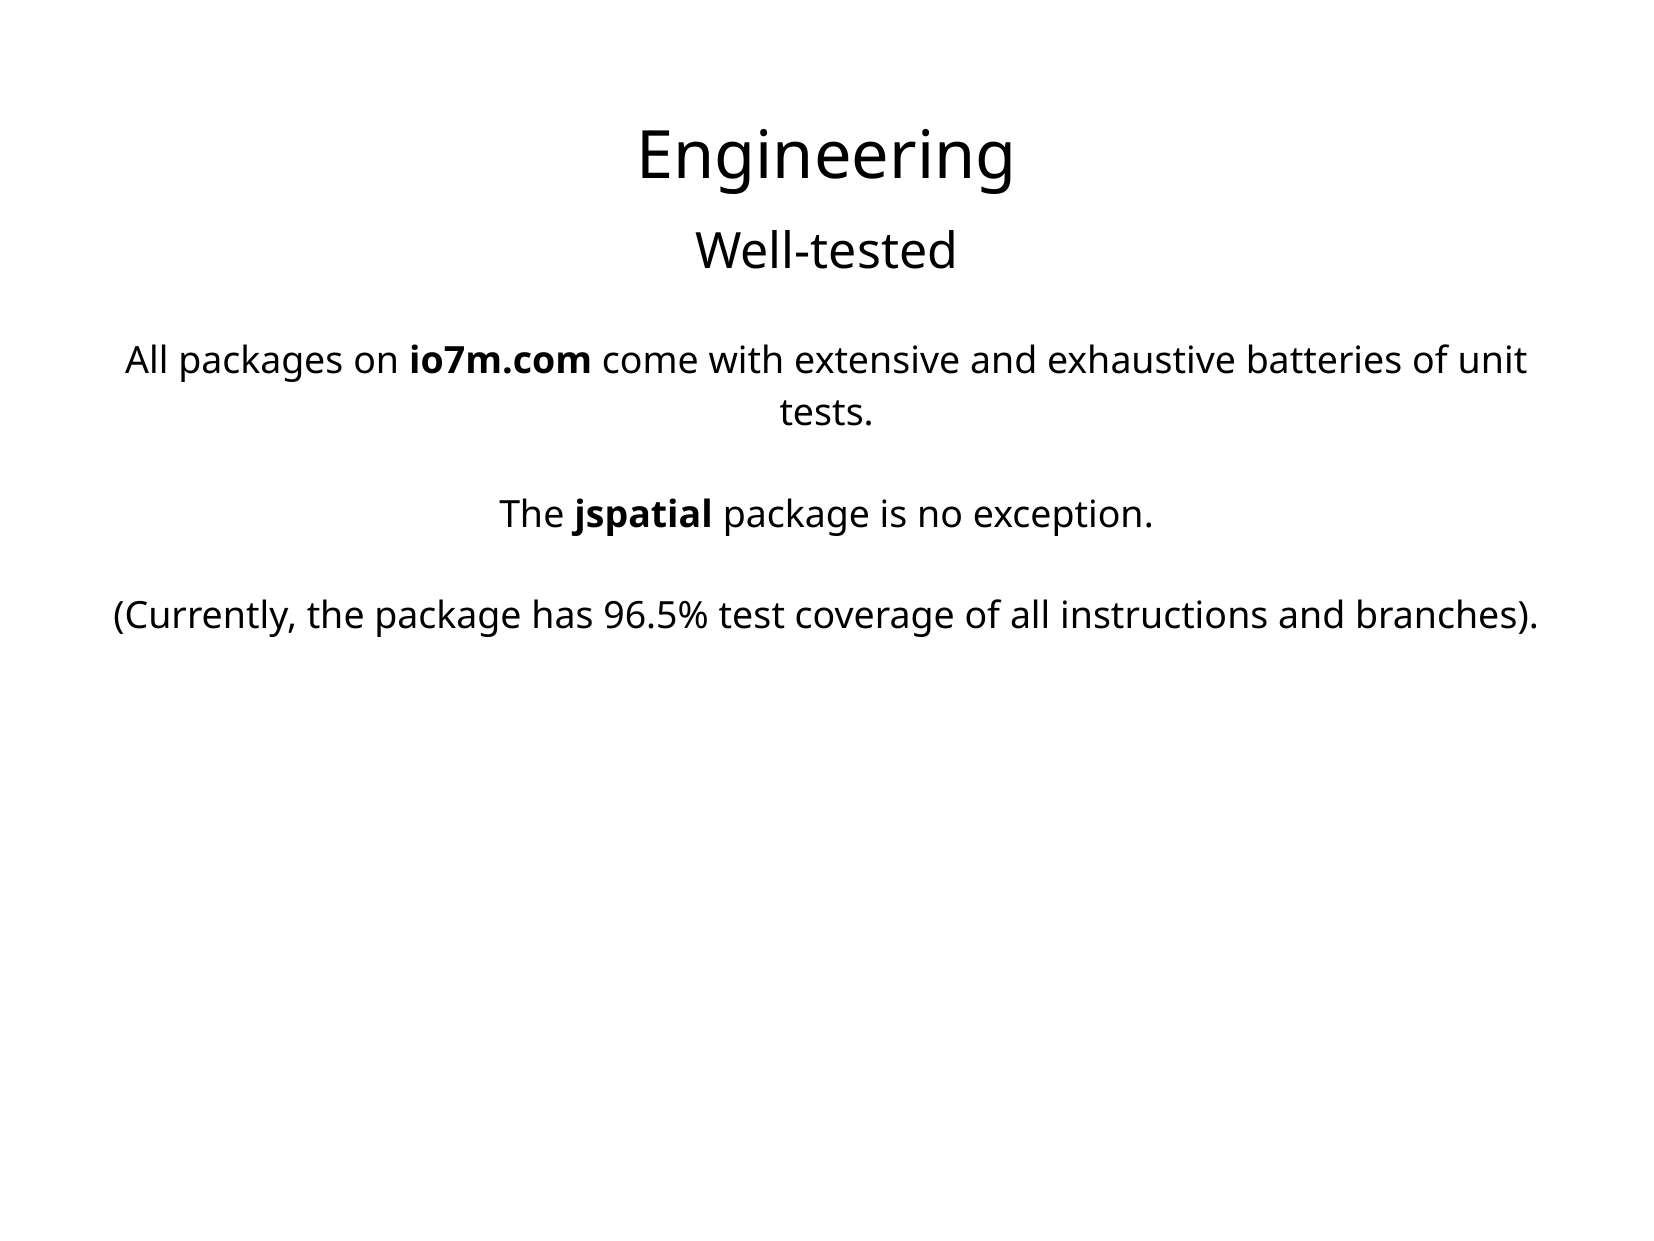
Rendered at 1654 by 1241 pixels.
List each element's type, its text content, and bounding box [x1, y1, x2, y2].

subtitle Well-tested All packages on io7m.com come with extensive and exhaustive batteries of unit tests. The jspatial package is no exception. (Currently, the package has 96.5% test coverage of all instructions and branches). [82, 49, 1571, 1010]
